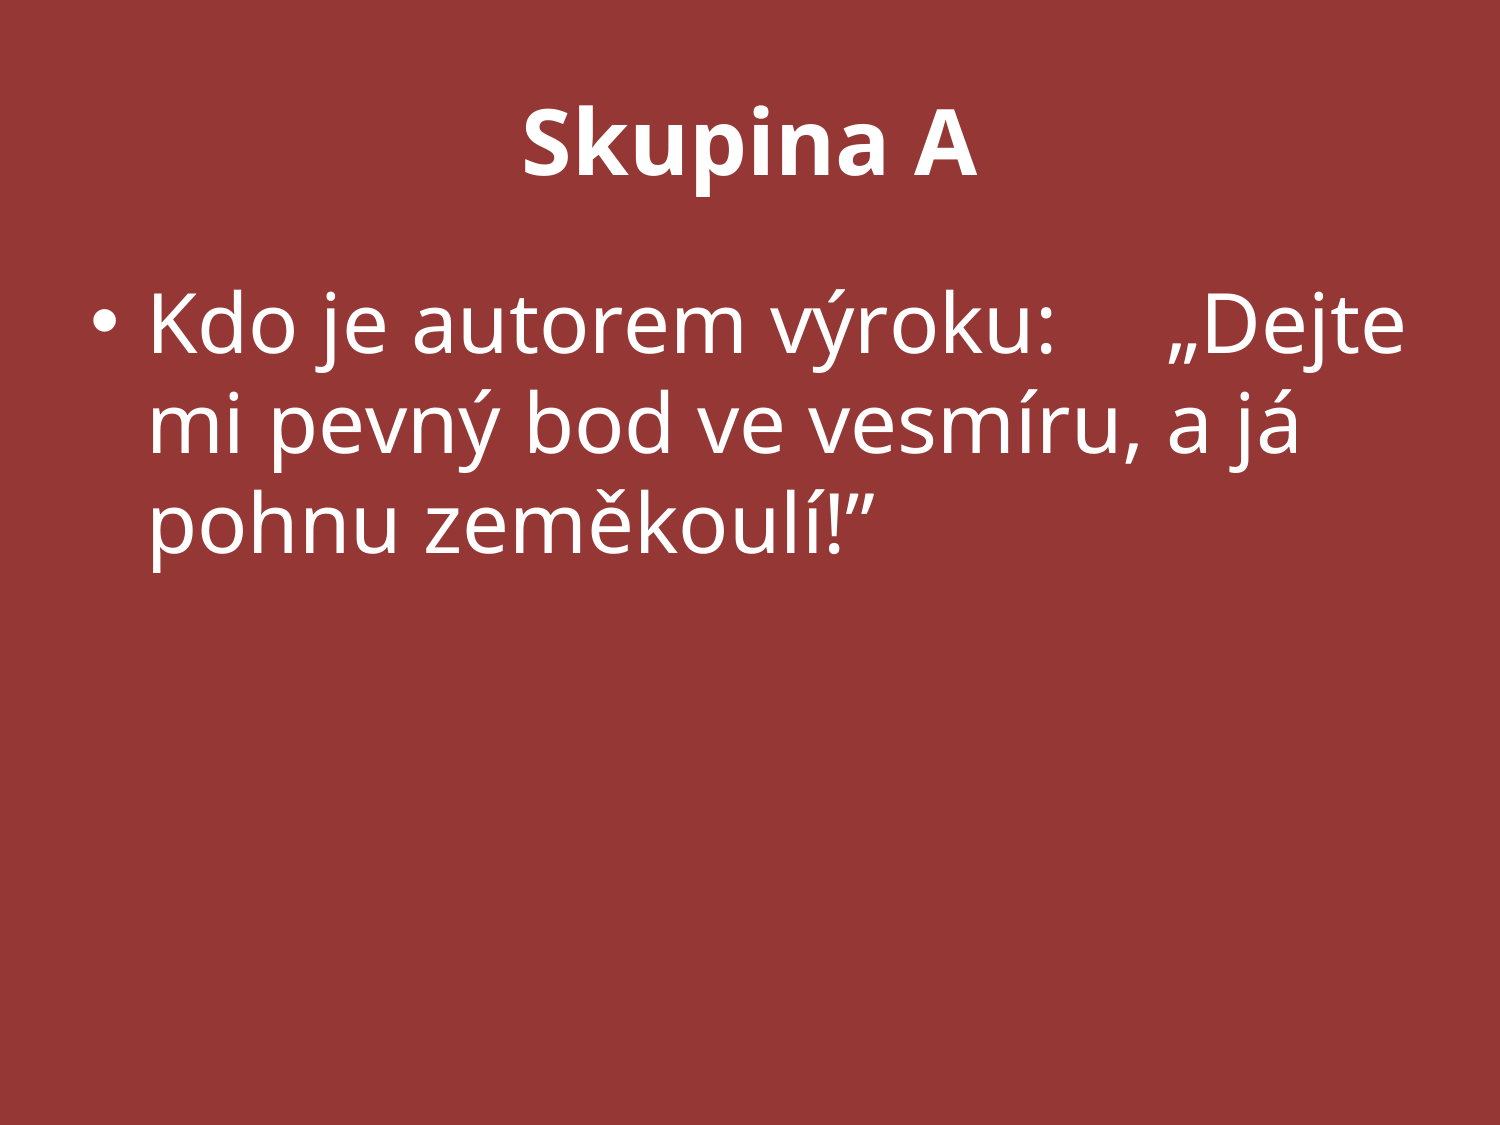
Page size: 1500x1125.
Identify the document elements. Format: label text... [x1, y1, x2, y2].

title Skupina A [75, 45, 1426, 233]
list Kdo je autorem výroku: „Dejte mi pevný bod ve vesmíru, a já pohnu zeměkoulí!” [75, 262, 1426, 1006]
